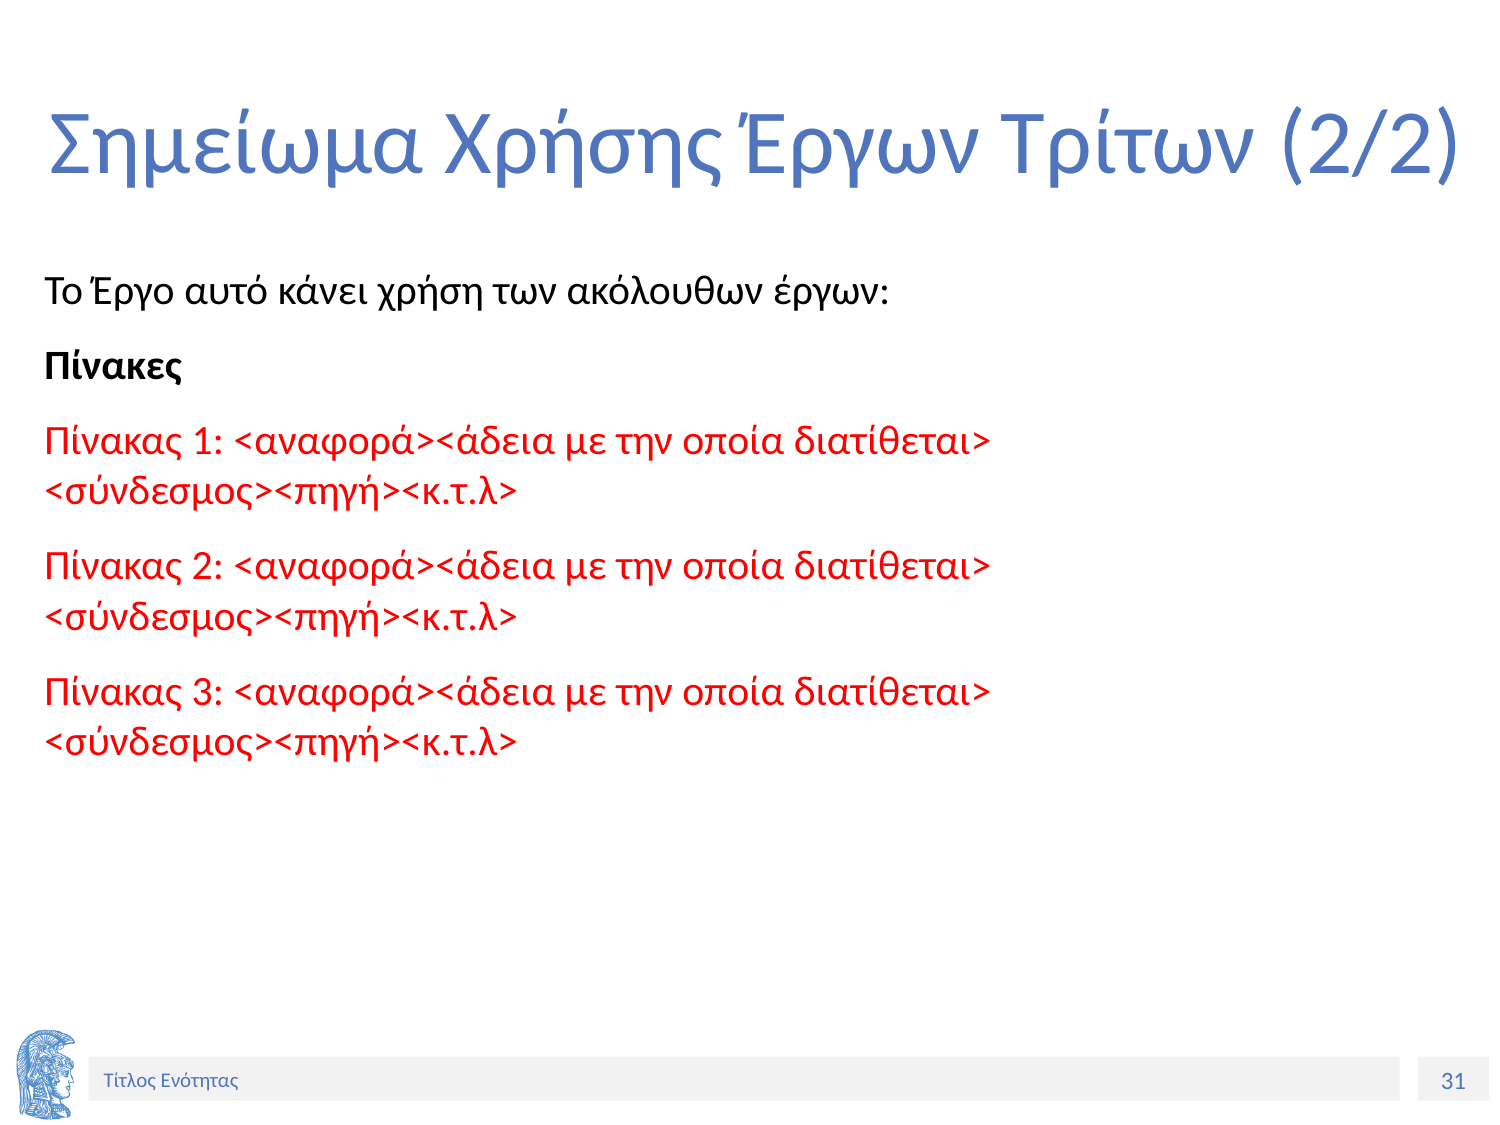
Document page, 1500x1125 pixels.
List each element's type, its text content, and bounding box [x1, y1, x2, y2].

picture [9, 1026, 81, 1120]
title Σημείωμα Χρήσης Έργων Τρίτων (2/2) [29, 42, 1483, 231]
list Το Έργο αυτό κάνει χρήση των ακόλουθων έργων: Πίνακες Πίνακας 1: <αναφορά><άδεια με την οποία διατίθεται> <σύνδεσμος><πηγή><κ.τ.λ> Πίνακας 2: <αναφορά><άδεια με την οποία διατίθεται> <σύνδεσμος><πηγή><κ.τ.λ> Πίνακας 3: <αναφορά><άδεια με την οποία διατίθεται> <σύνδεσμος><πηγή><κ.τ.λ> [29, 255, 1459, 998]
